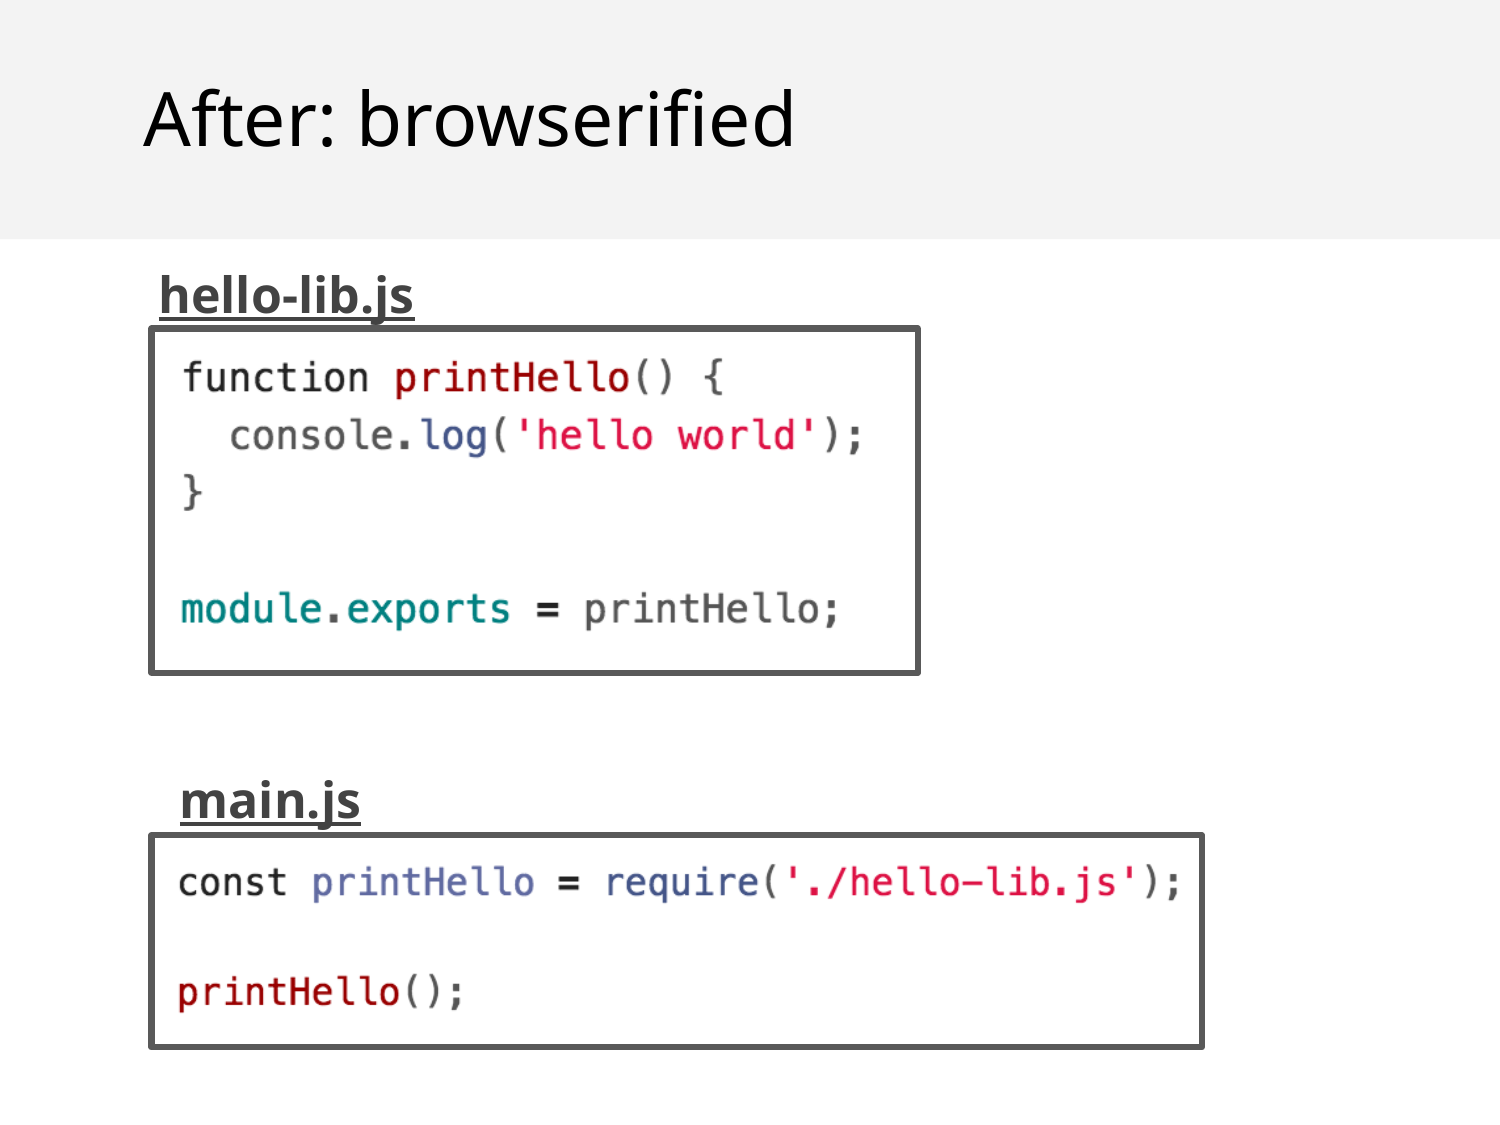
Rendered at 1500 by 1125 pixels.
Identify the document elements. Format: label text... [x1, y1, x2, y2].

picture [154, 331, 915, 670]
list main.js [164, 744, 841, 906]
title After: browserified [128, 56, 1372, 183]
list hello-lib.js [143, 239, 671, 365]
picture [154, 838, 1199, 1045]
